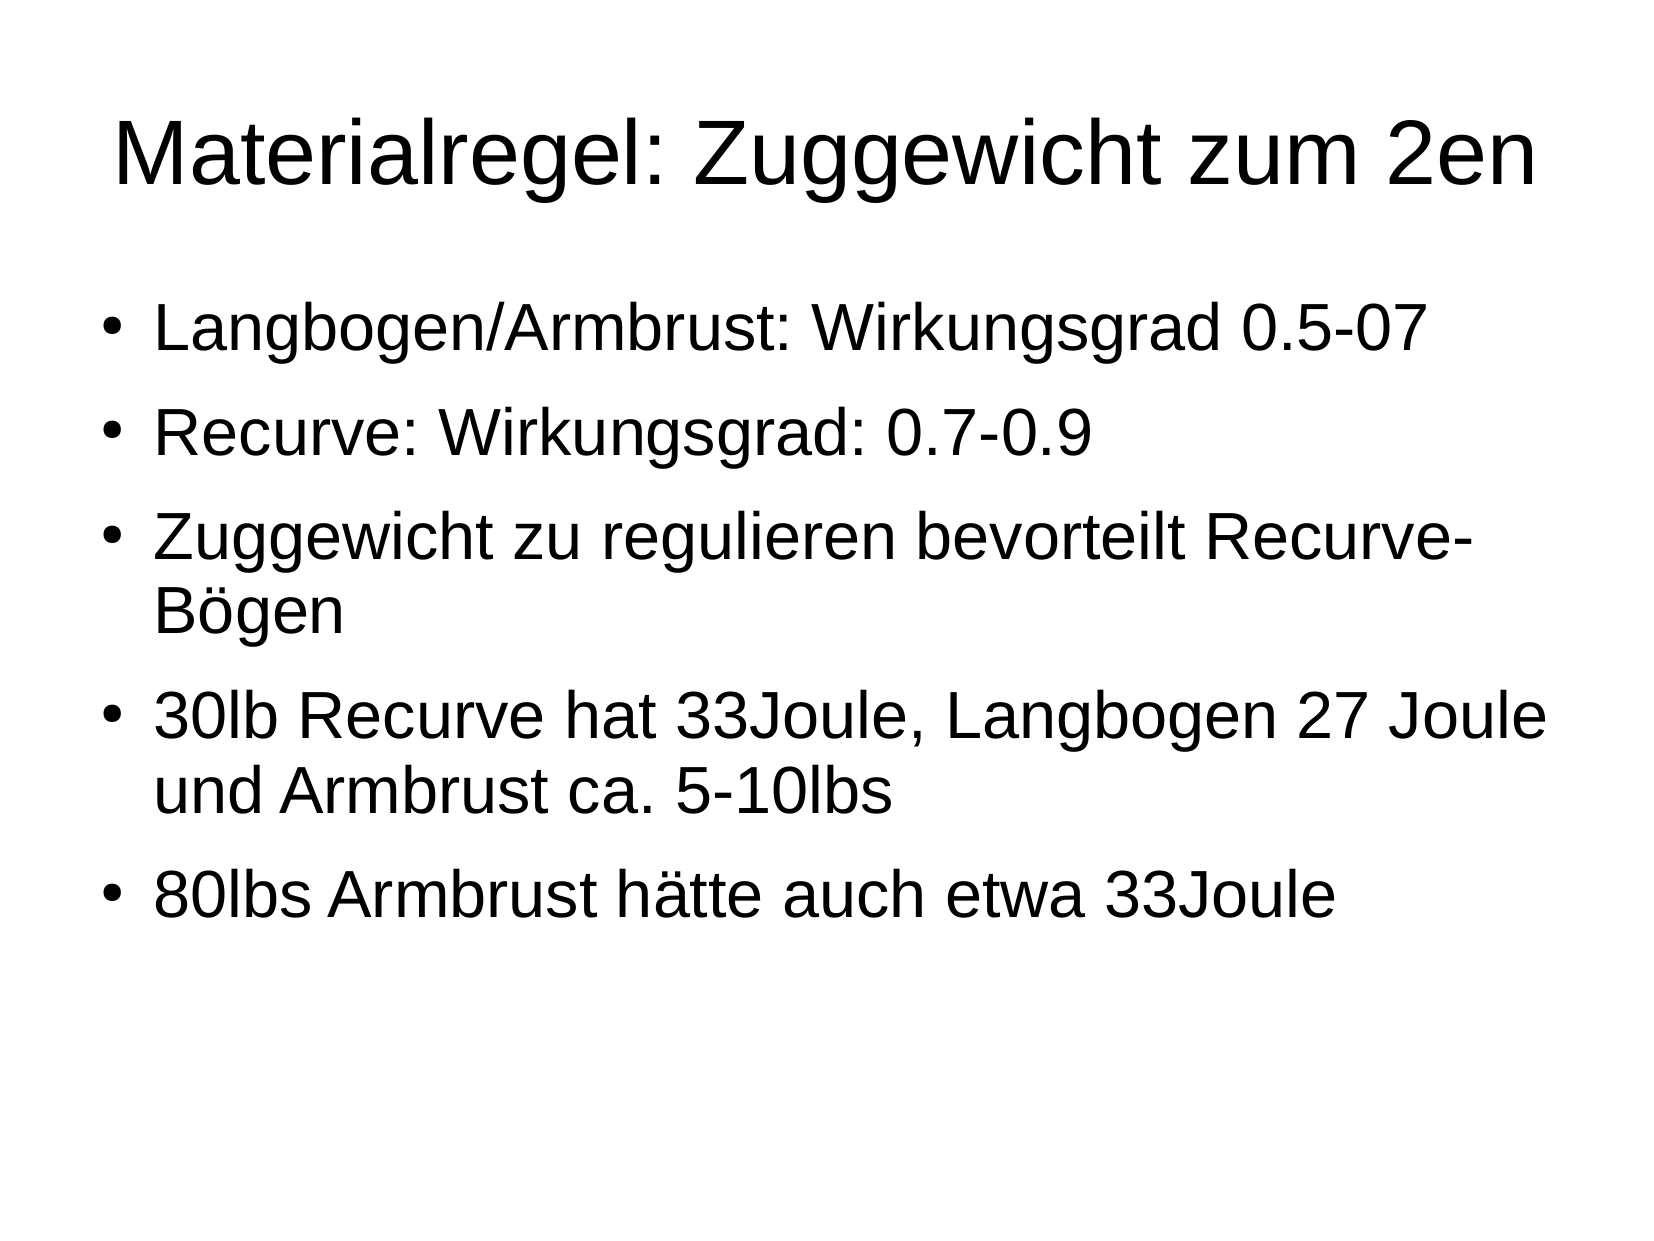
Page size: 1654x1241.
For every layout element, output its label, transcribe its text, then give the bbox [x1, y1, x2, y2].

list Langbogen/Armbrust: Wirkungsgrad 0.5-07 Recurve: Wirkungsgrad: 0.7-0.9 Zuggewicht zu regulieren bevorteilt Recurve-Bögen 30lb Recurve hat 33Joule, Langbogen 27 Joule und Armbrust ca. 5-10lbs 80lbs Armbrust hätte auch etwa 33Joule [82, 290, 1571, 1010]
title Materialregel: Zuggewicht zum 2en [82, 49, 1571, 257]
